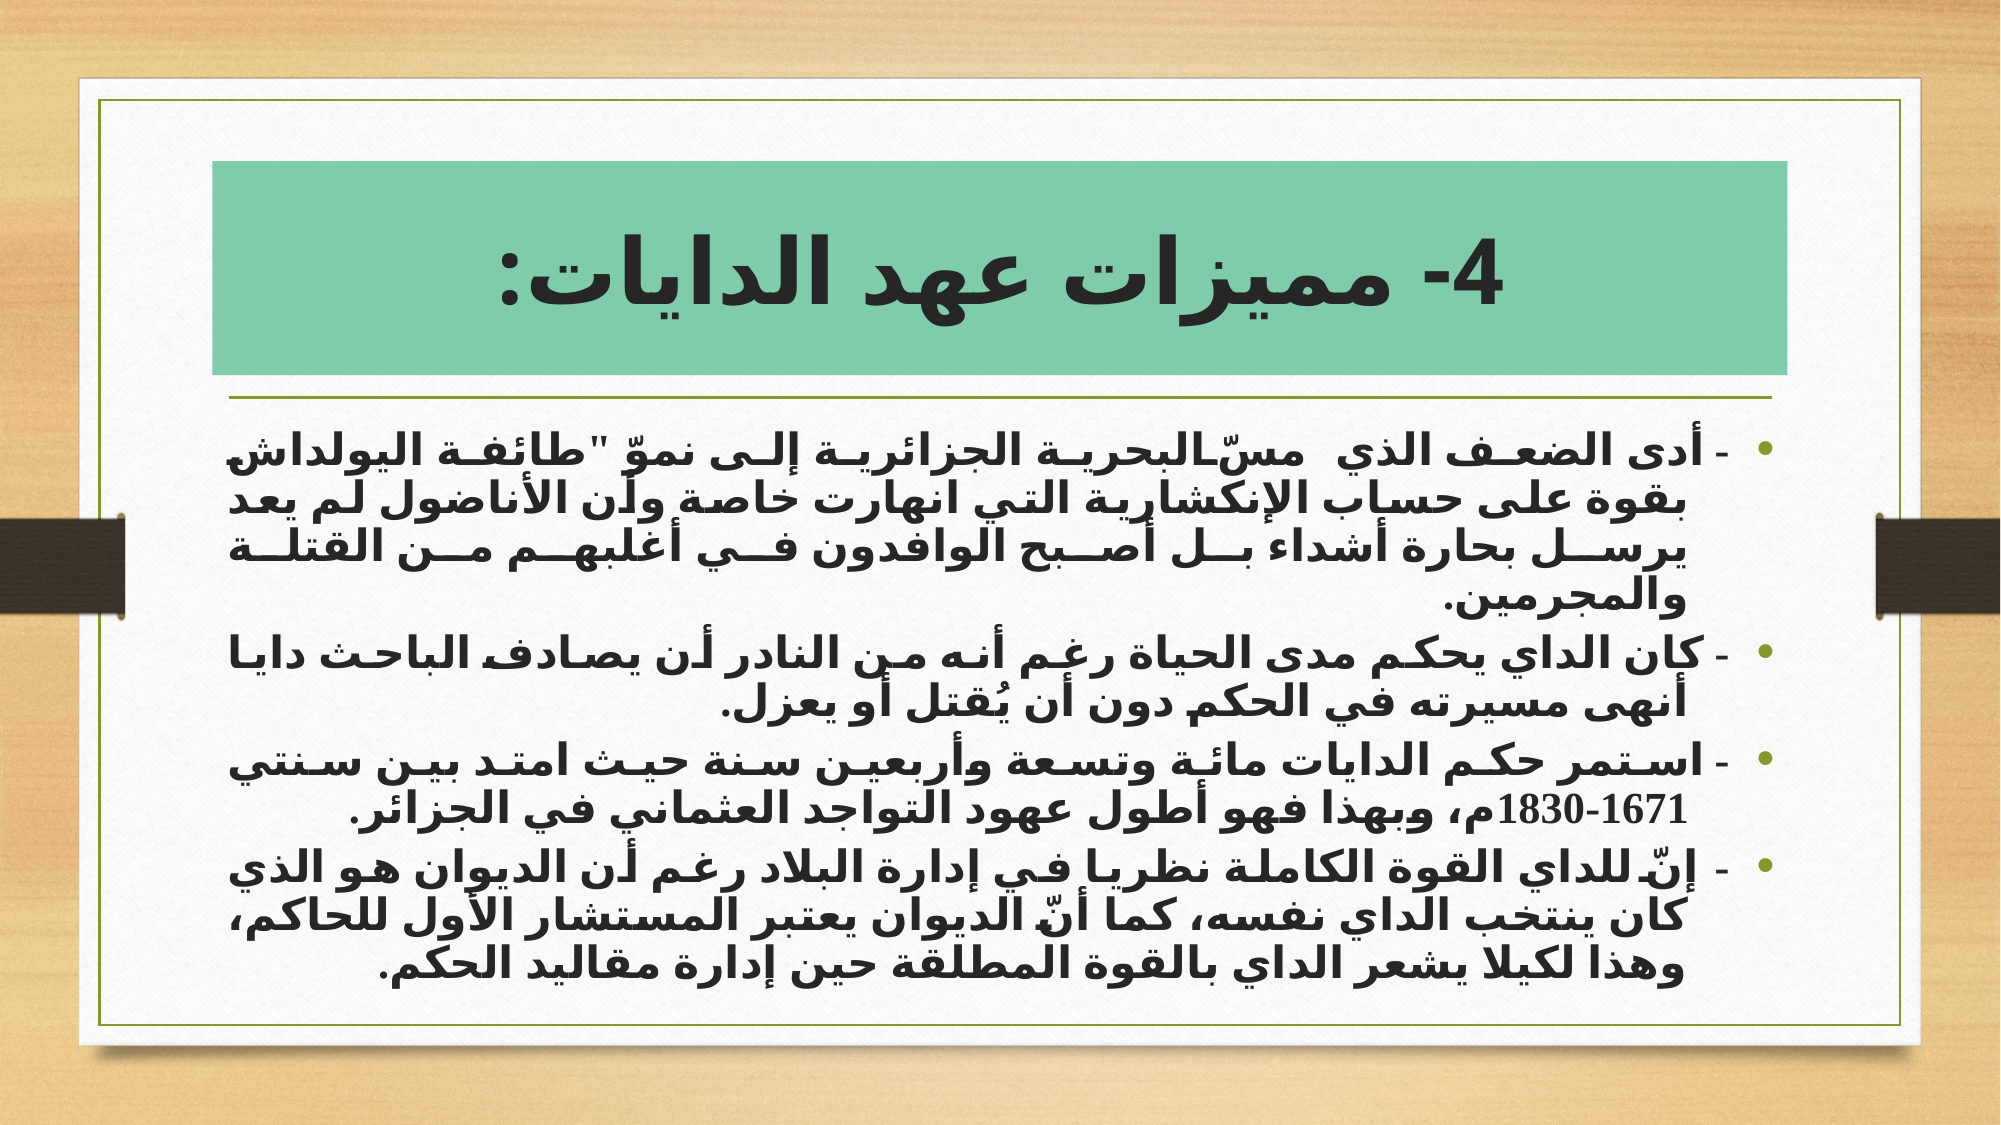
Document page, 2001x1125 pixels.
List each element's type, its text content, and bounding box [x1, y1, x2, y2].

title 4- مميزات عهد الدايات: [212, 161, 1788, 376]
list - أدى الضعف الذي مسّ البحرية الجزائرية إلى نموّ "طائفة اليولداش بقوة على حساب الإنكشارية التي انهارت خاصة وأن الأناضول لم يعد يرسل بحارة أشداء بل أصبح الوافدون في أغلبهم من القتلة والمجرمين. - كان الداي يحكم مدى الحياة رغم أنه من النادر أن يصادف الباحث دايا أنهى مسيرته في الحكم دون أن يُقتل أو يعزل. - استمر حكم الدايات مائة وتسعة وأربعين سنة حيث امتد بين سنتي 1671-1830م، وبهذا فهو أطول عهود التواجد العثماني في الجزائر. - إنّ للداي القوة الكاملة نظريا في إدارة البلاد رغم أن الديوان هو الذي كان ينتخب الداي نفسه، كما أنّ الديوان يعتبر المستشار الأول للحاكم، وهذا لكيلا يشعر الداي بالقوة المطلقة حين إدارة مقاليد الحكم. [212, 419, 1788, 1051]
